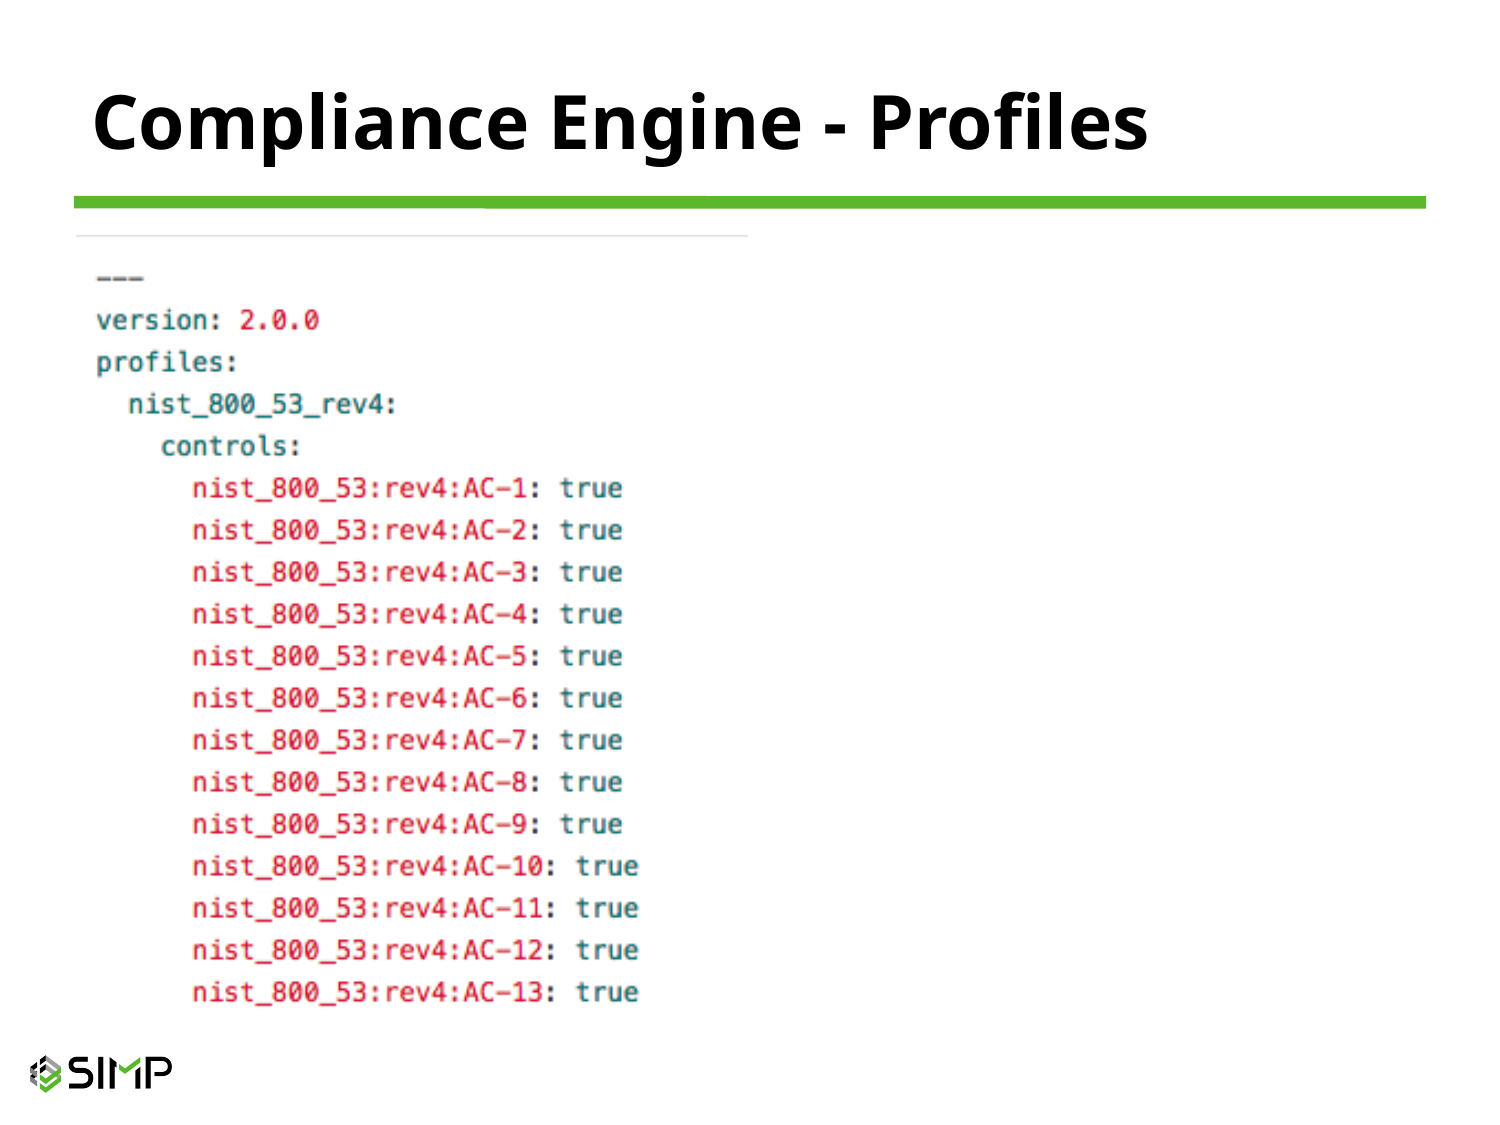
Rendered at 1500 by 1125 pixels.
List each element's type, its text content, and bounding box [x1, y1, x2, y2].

title Compliance Engine - Profiles [76, 59, 1429, 185]
picture [76, 235, 748, 1022]
picture [30, 1055, 172, 1093]
